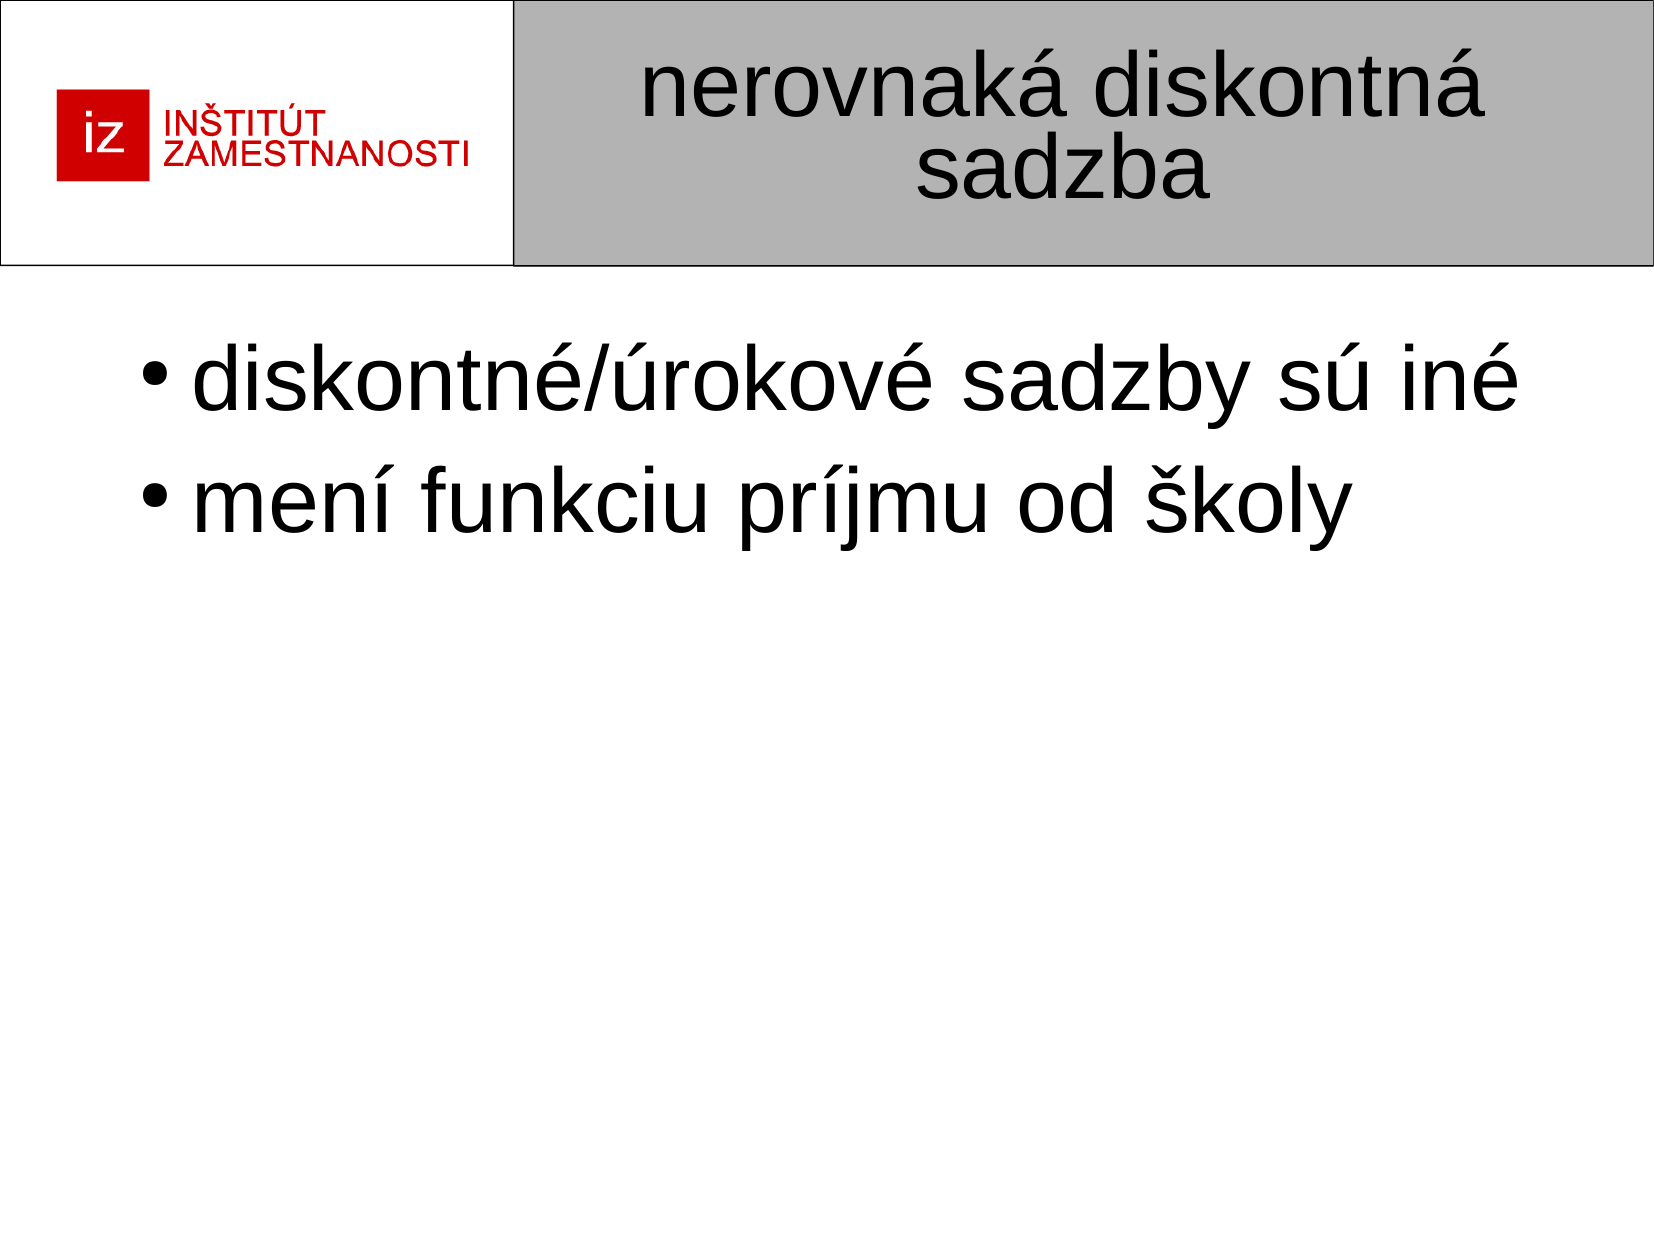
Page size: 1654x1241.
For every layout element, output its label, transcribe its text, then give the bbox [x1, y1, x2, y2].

list diskontné/úrokové sadzby sú iné mení funkciu príjmu od školy [121, 344, 1533, 1112]
picture [5, 8, 512, 257]
title nerovnaká diskontná sadzba [561, 37, 1565, 229]
